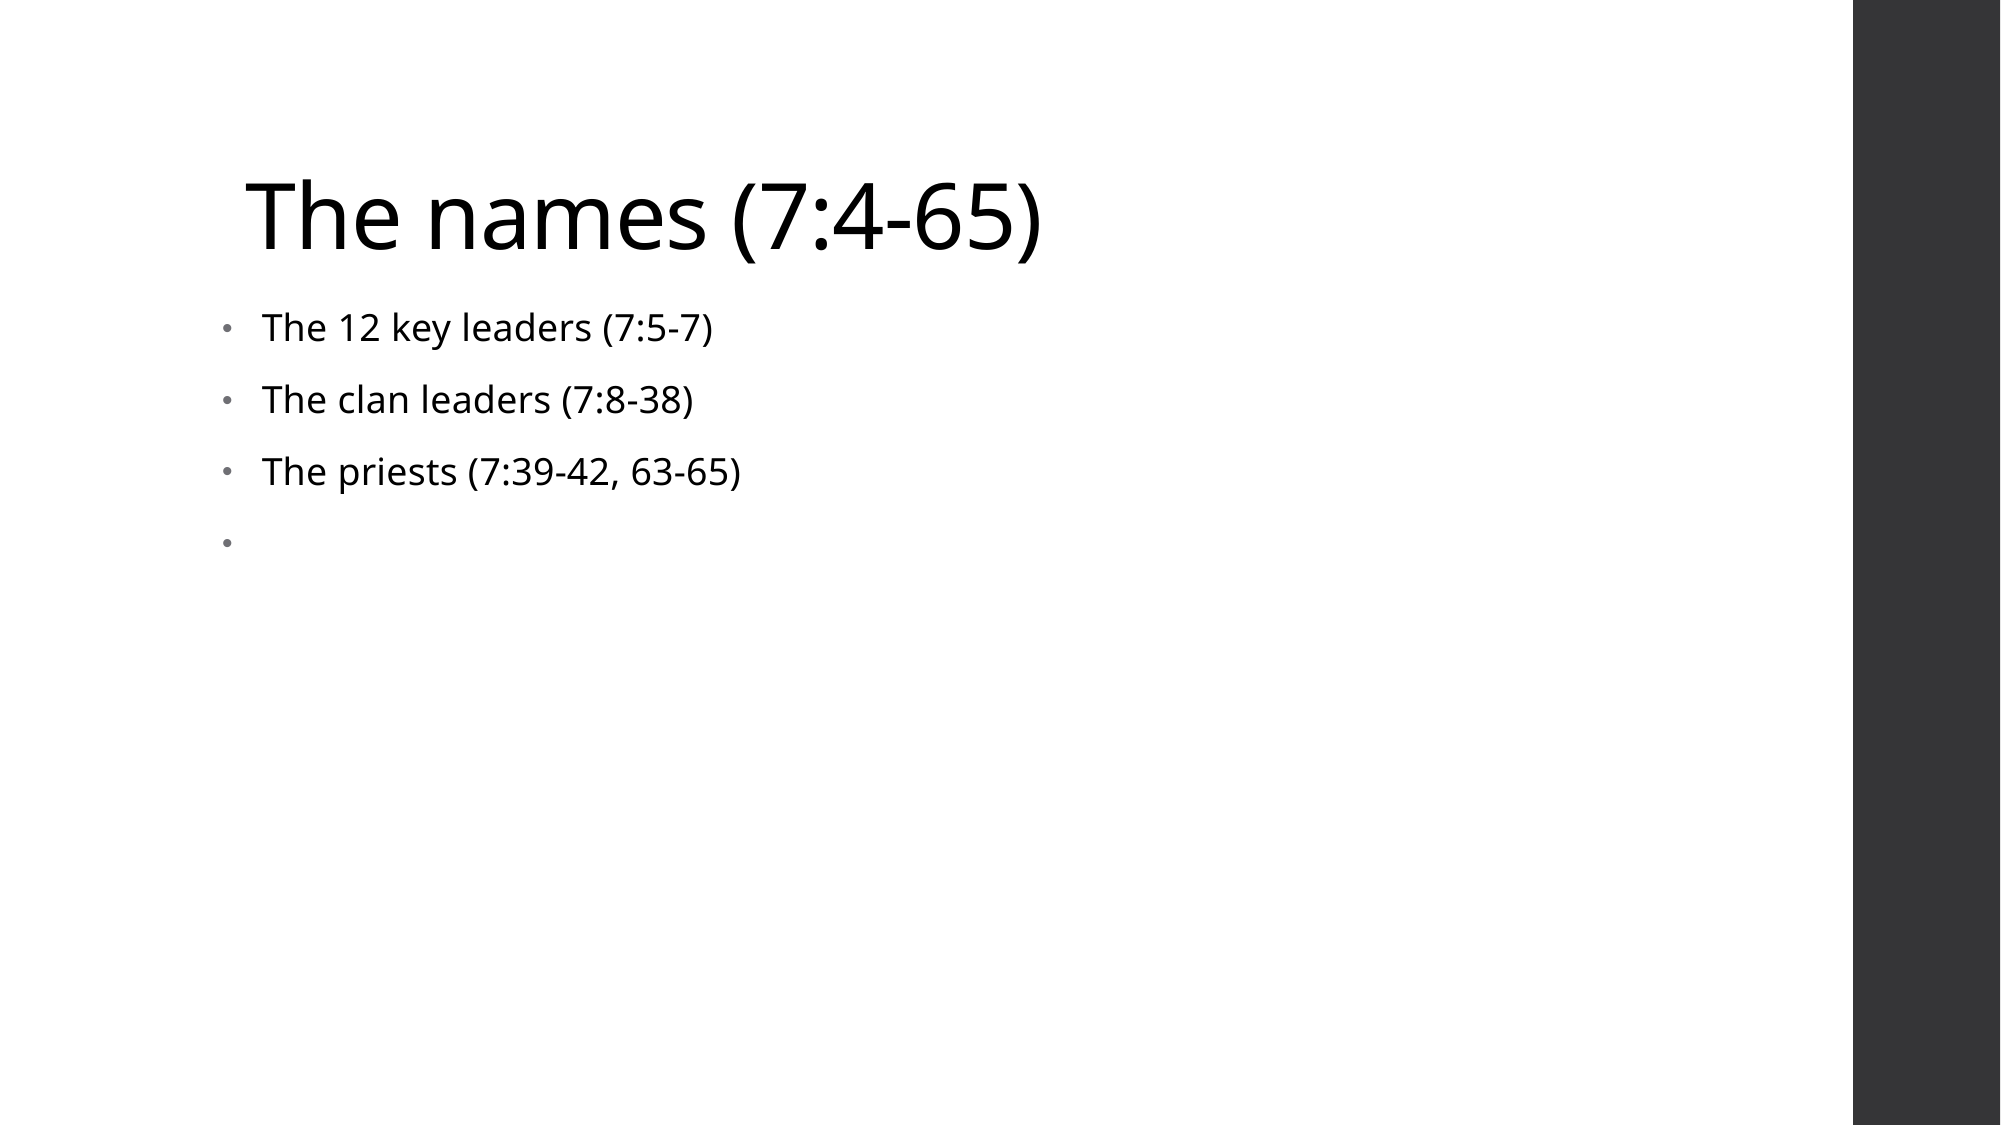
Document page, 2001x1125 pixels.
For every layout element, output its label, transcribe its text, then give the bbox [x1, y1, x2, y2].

title The names (7:4-65) [206, 60, 1797, 278]
list The 12 key leaders (7:5-7) The clan leaders (7:8-38) The priests (7:39-42, 63-65) [206, 299, 1617, 1014]
